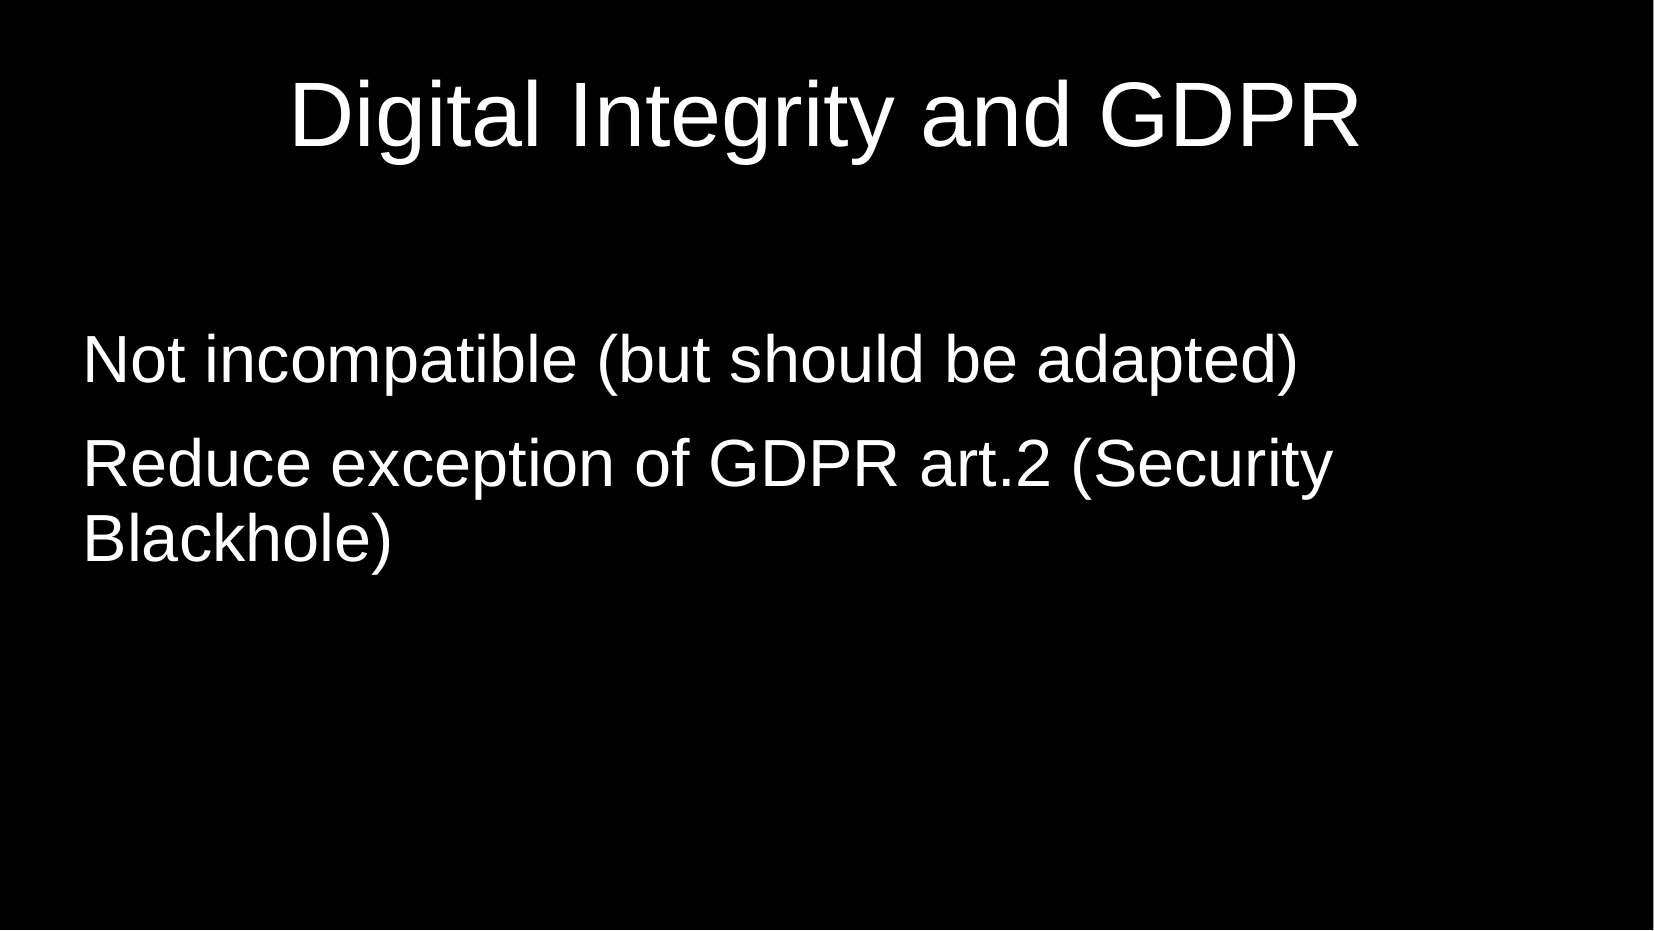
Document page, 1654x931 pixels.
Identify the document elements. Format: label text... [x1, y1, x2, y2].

title Digital Integrity and GDPR [82, 37, 1571, 193]
list Not incompatible (but should be adapted) Reduce exception of GDPR art.2 (Security Blackhole) [82, 217, 1571, 758]
